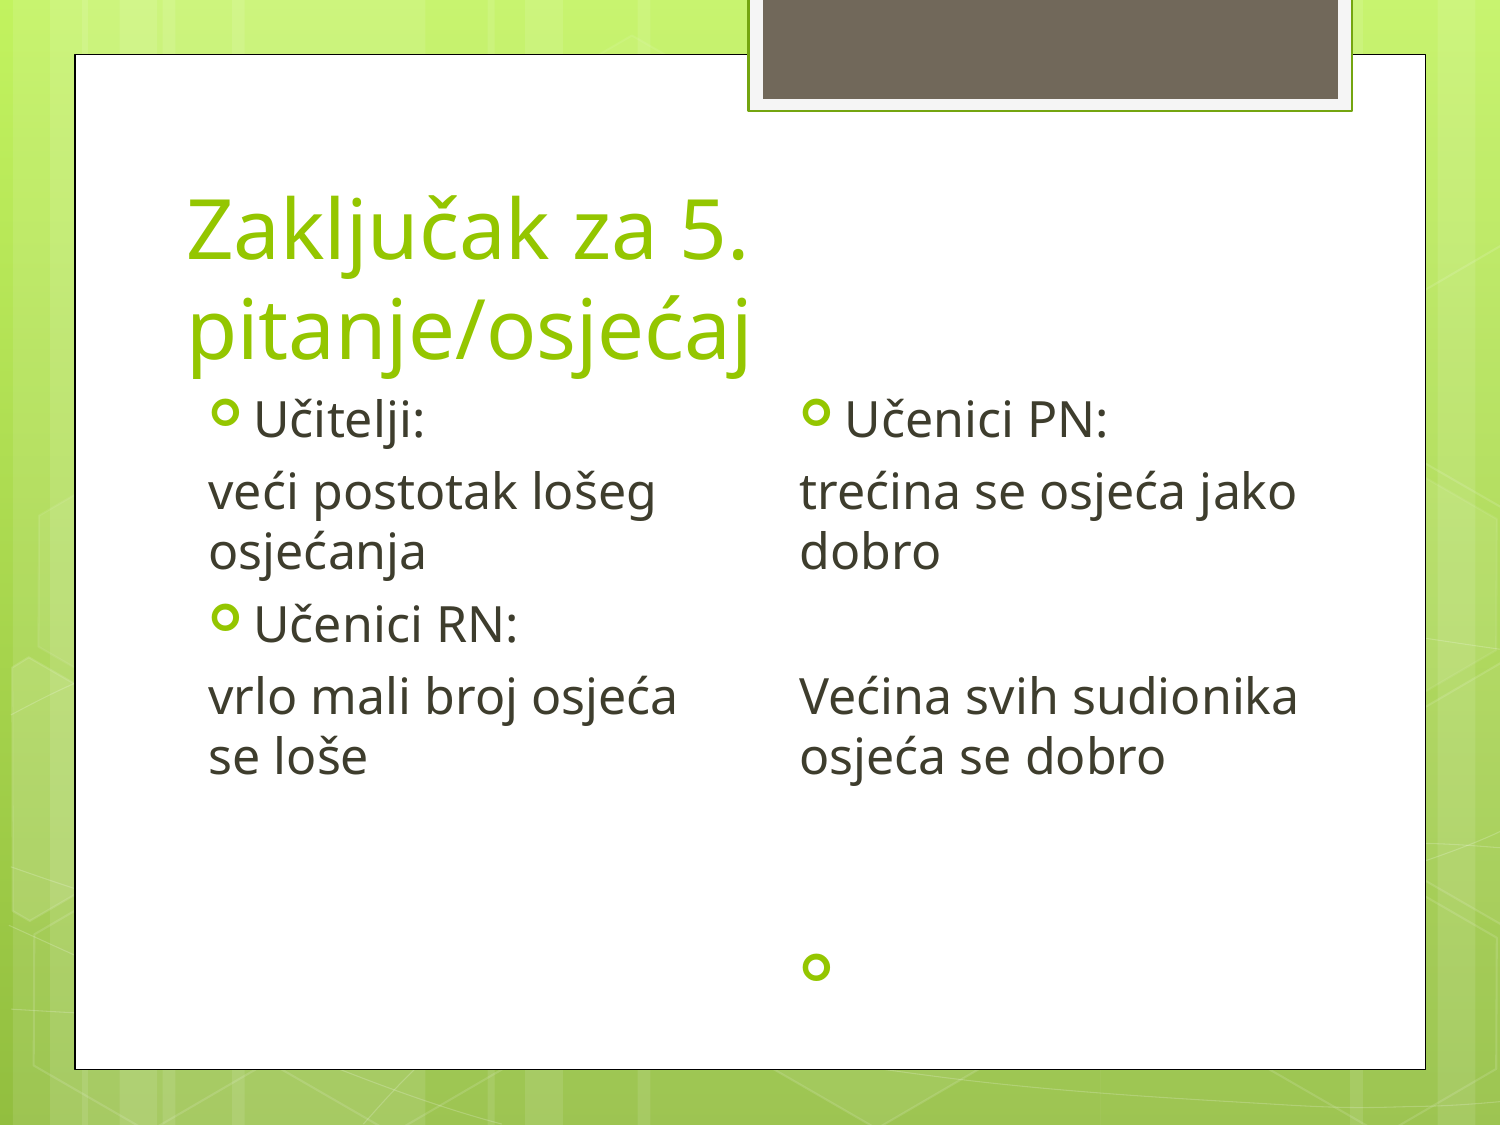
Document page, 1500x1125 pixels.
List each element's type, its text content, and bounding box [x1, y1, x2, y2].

title Zaključak za 5. pitanje/osjećaj [171, 168, 1324, 357]
list Učenici PN: trećina se osjeća jako dobro Većina svih sudionika osjeća se dobro [761, 379, 1324, 953]
list Učitelji: veći postotak lošeg osjećanja Učenici RN: vrlo mali broj osjeća se loše [171, 379, 733, 953]
